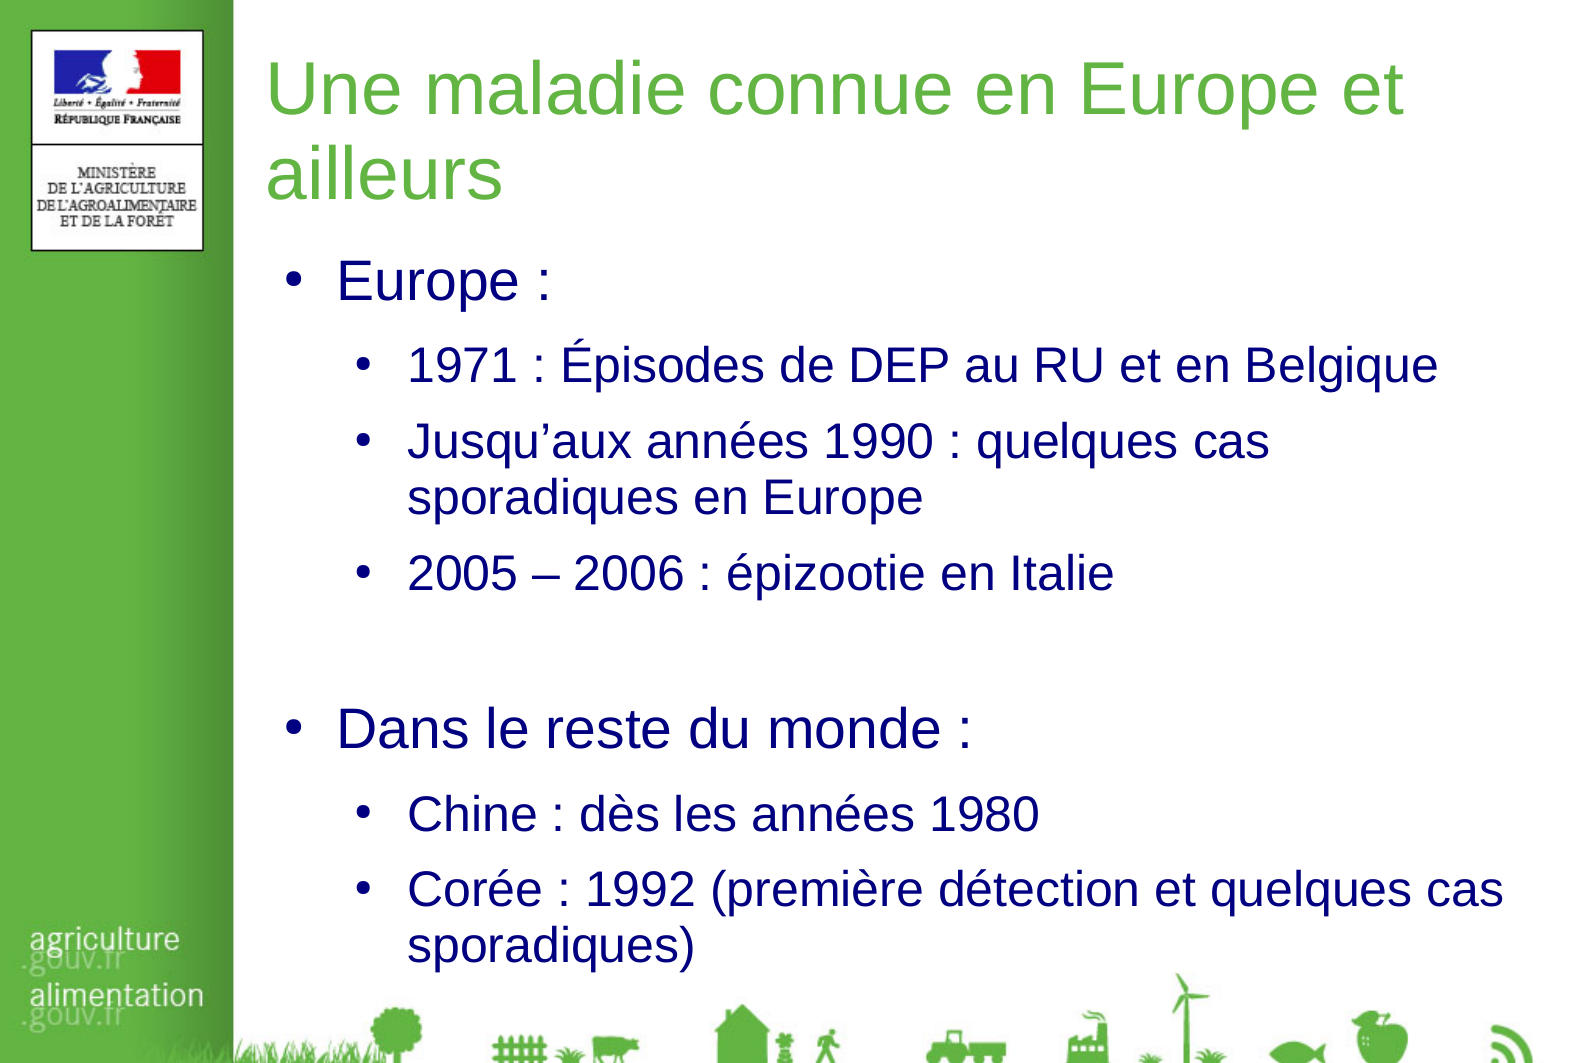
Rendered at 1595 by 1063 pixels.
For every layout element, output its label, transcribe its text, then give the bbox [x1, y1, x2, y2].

title Une maladie connue en Europe et ailleurs [265, 47, 1536, 216]
list Europe : 1971 : Épisodes de DEP au RU et en Belgique Jusqu’aux années 1990 : quelques cas sporadiques en Europe 2005 – 2006 : épizootie en Italie Dans le reste du monde : Chine : dès les années 1980 Corée : 1992 (première détection et quelques cas sporadiques) [265, 248, 1536, 1045]
picture [0, 0, 1595, 1063]
